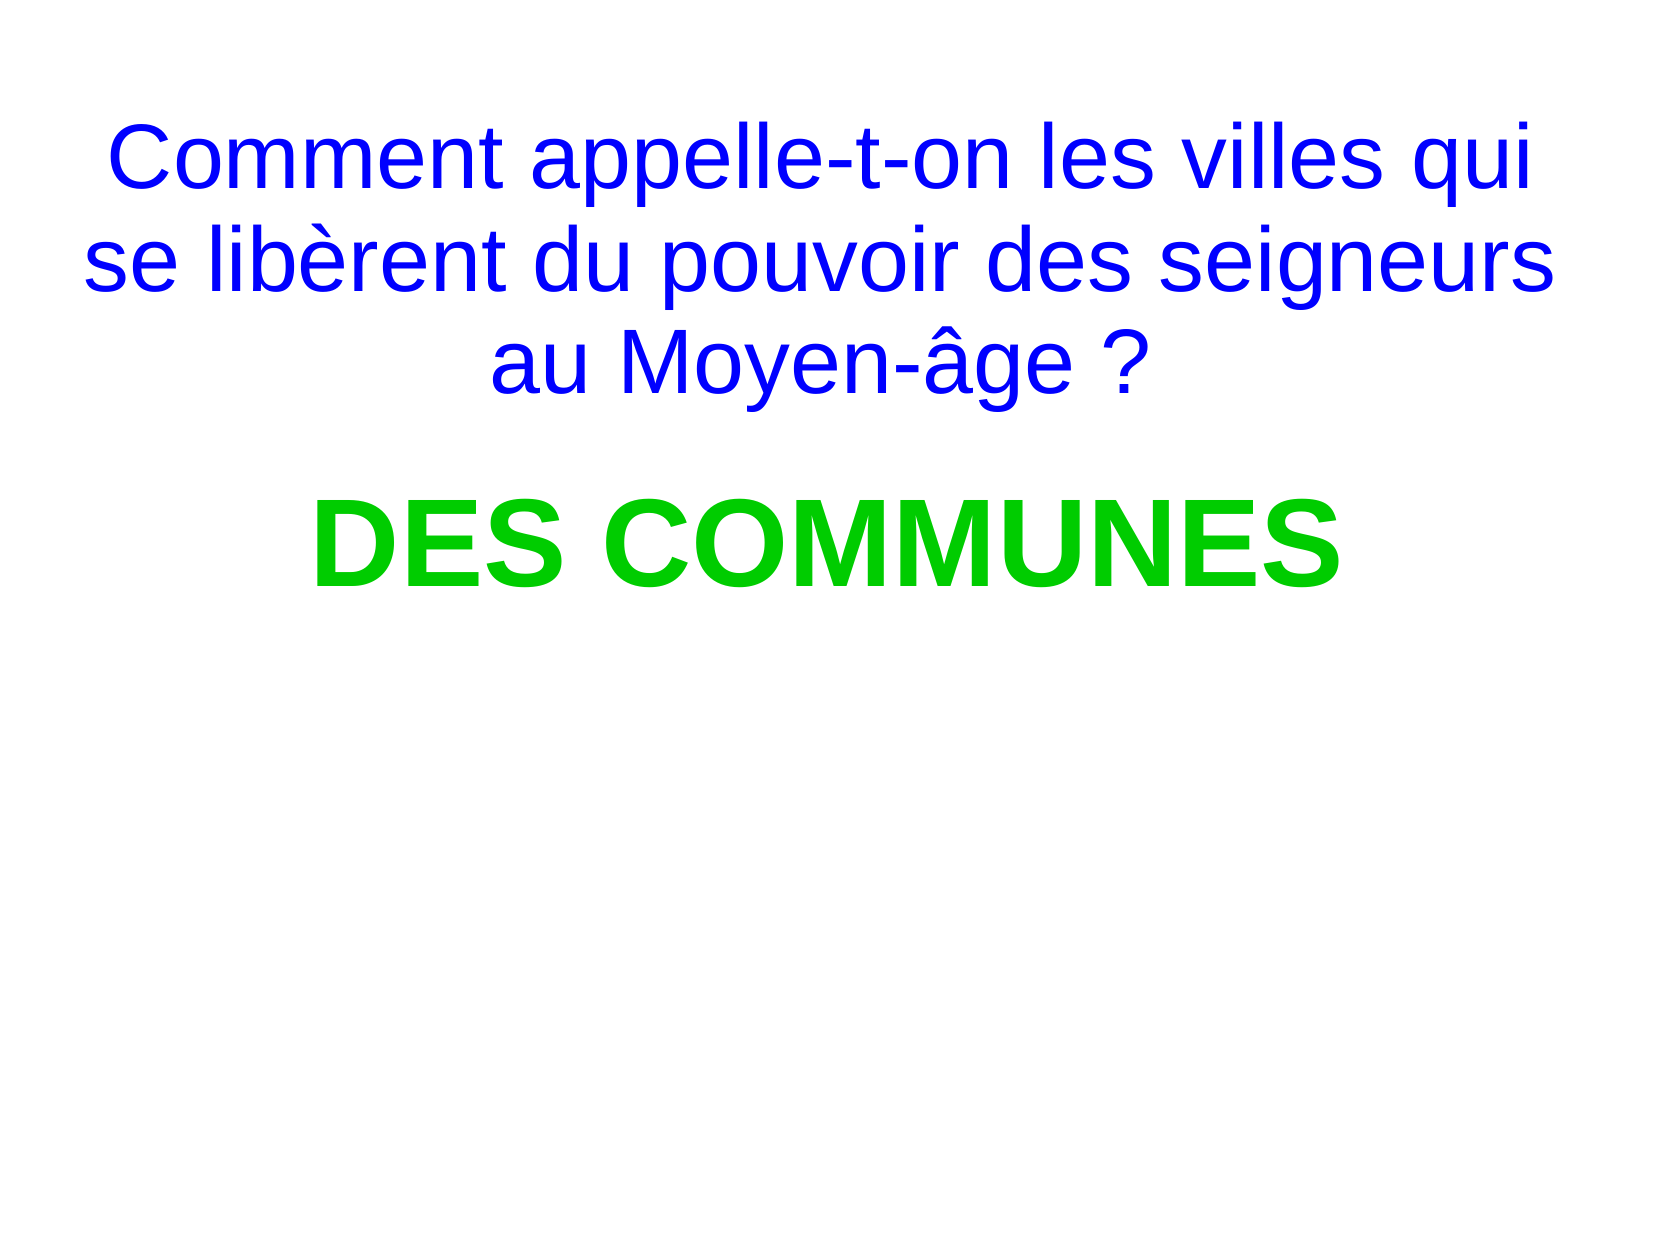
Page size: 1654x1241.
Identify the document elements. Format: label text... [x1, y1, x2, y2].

text_box DES COMMUNES [295, 465, 1388, 621]
title Comment appelle-t-on les villes qui se libèrent du pouvoir des seigneurs au Moyen-âge ? [77, 105, 1565, 414]
